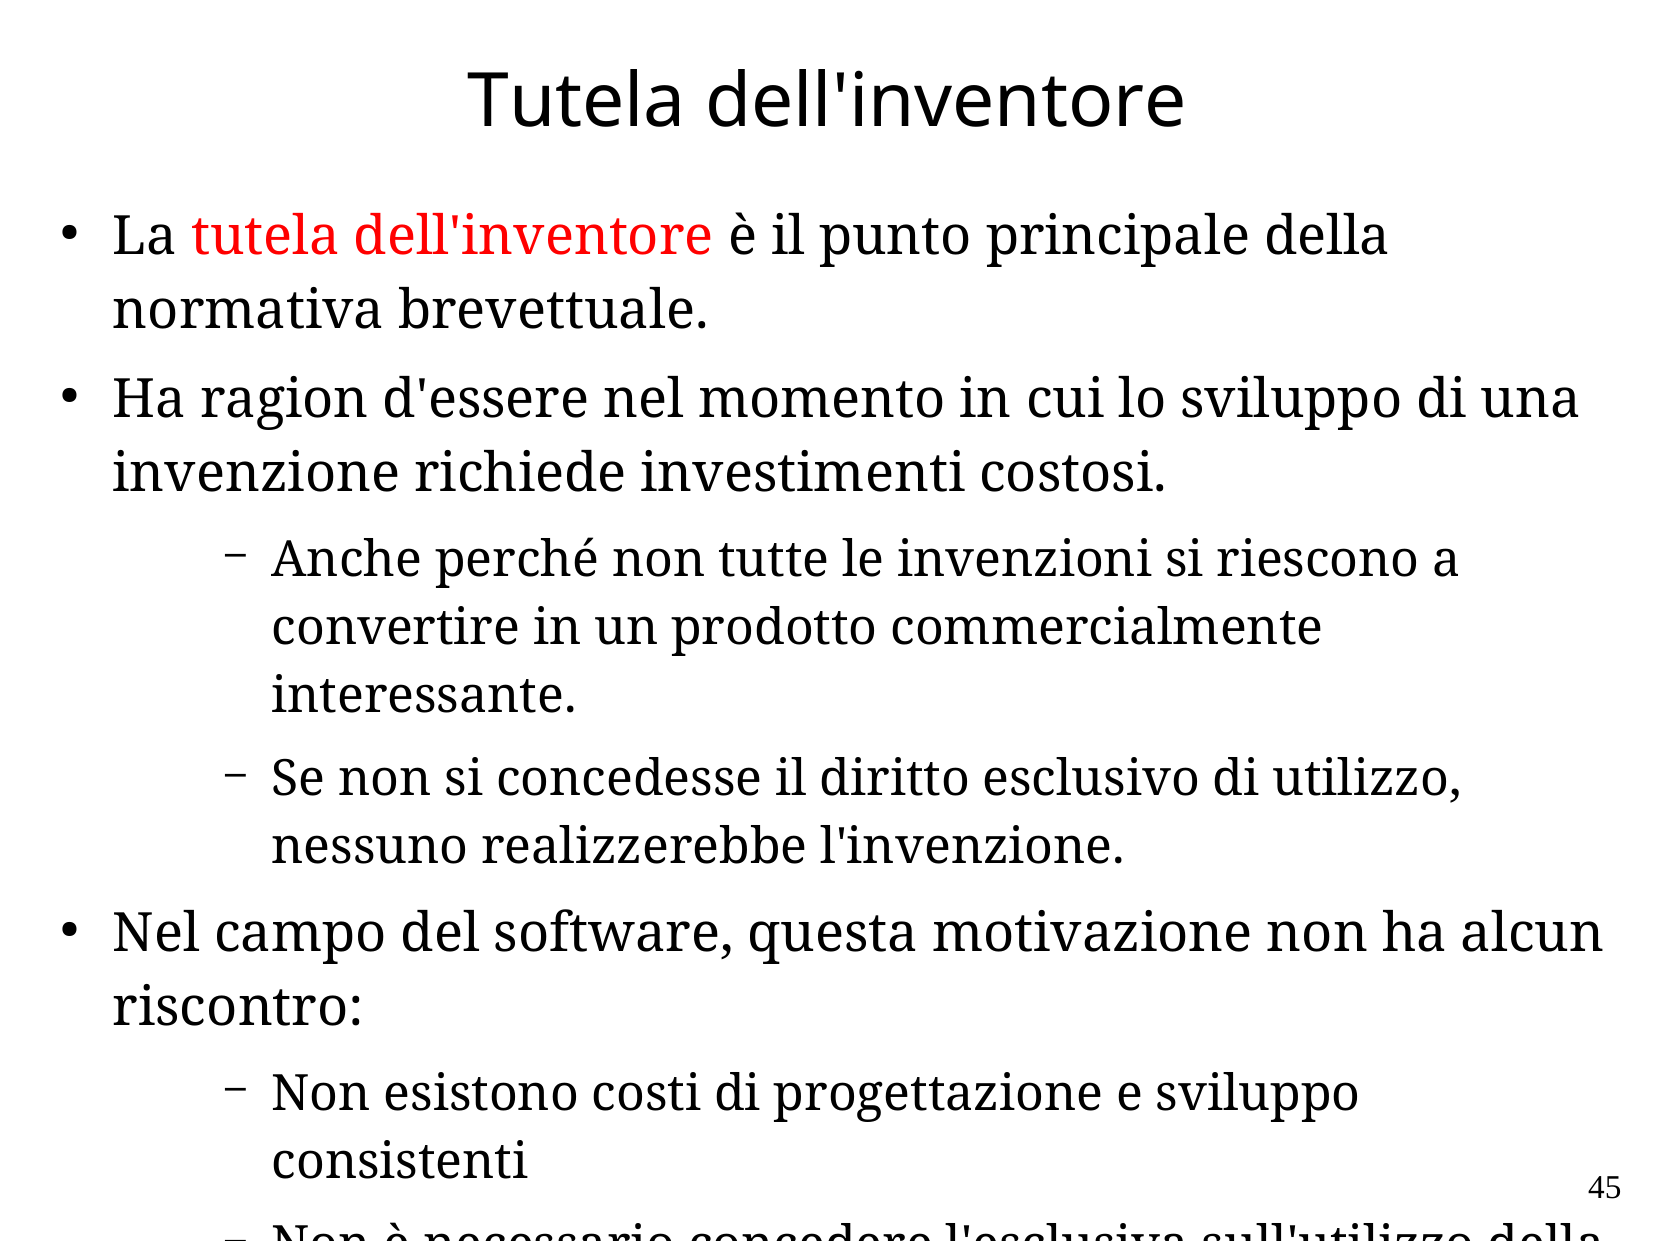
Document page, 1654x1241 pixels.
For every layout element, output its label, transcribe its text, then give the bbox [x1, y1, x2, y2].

title Tutela dell'inventore [37, 30, 1617, 166]
list La tutela dell'inventore è il punto principale della normativa brevettuale. Ha ragion d'essere nel momento in cui lo sviluppo di una invenzione richiede investimenti costosi. Anche perché non tutte le invenzioni si riescono a convertire in un prodotto commercialmente interessante. Se non si concedesse il diritto esclusivo di utilizzo, nessuno realizzerebbe l'invenzione. Nel campo del software, questa motivazione non ha alcun riscontro: Non esistono costi di progettazione e sviluppo consistenti Non è necessario concedere l'esclusiva sull'utilizzo della invenzione, perché questa viene realizzata in ogni caso. [42, 196, 1612, 1187]
